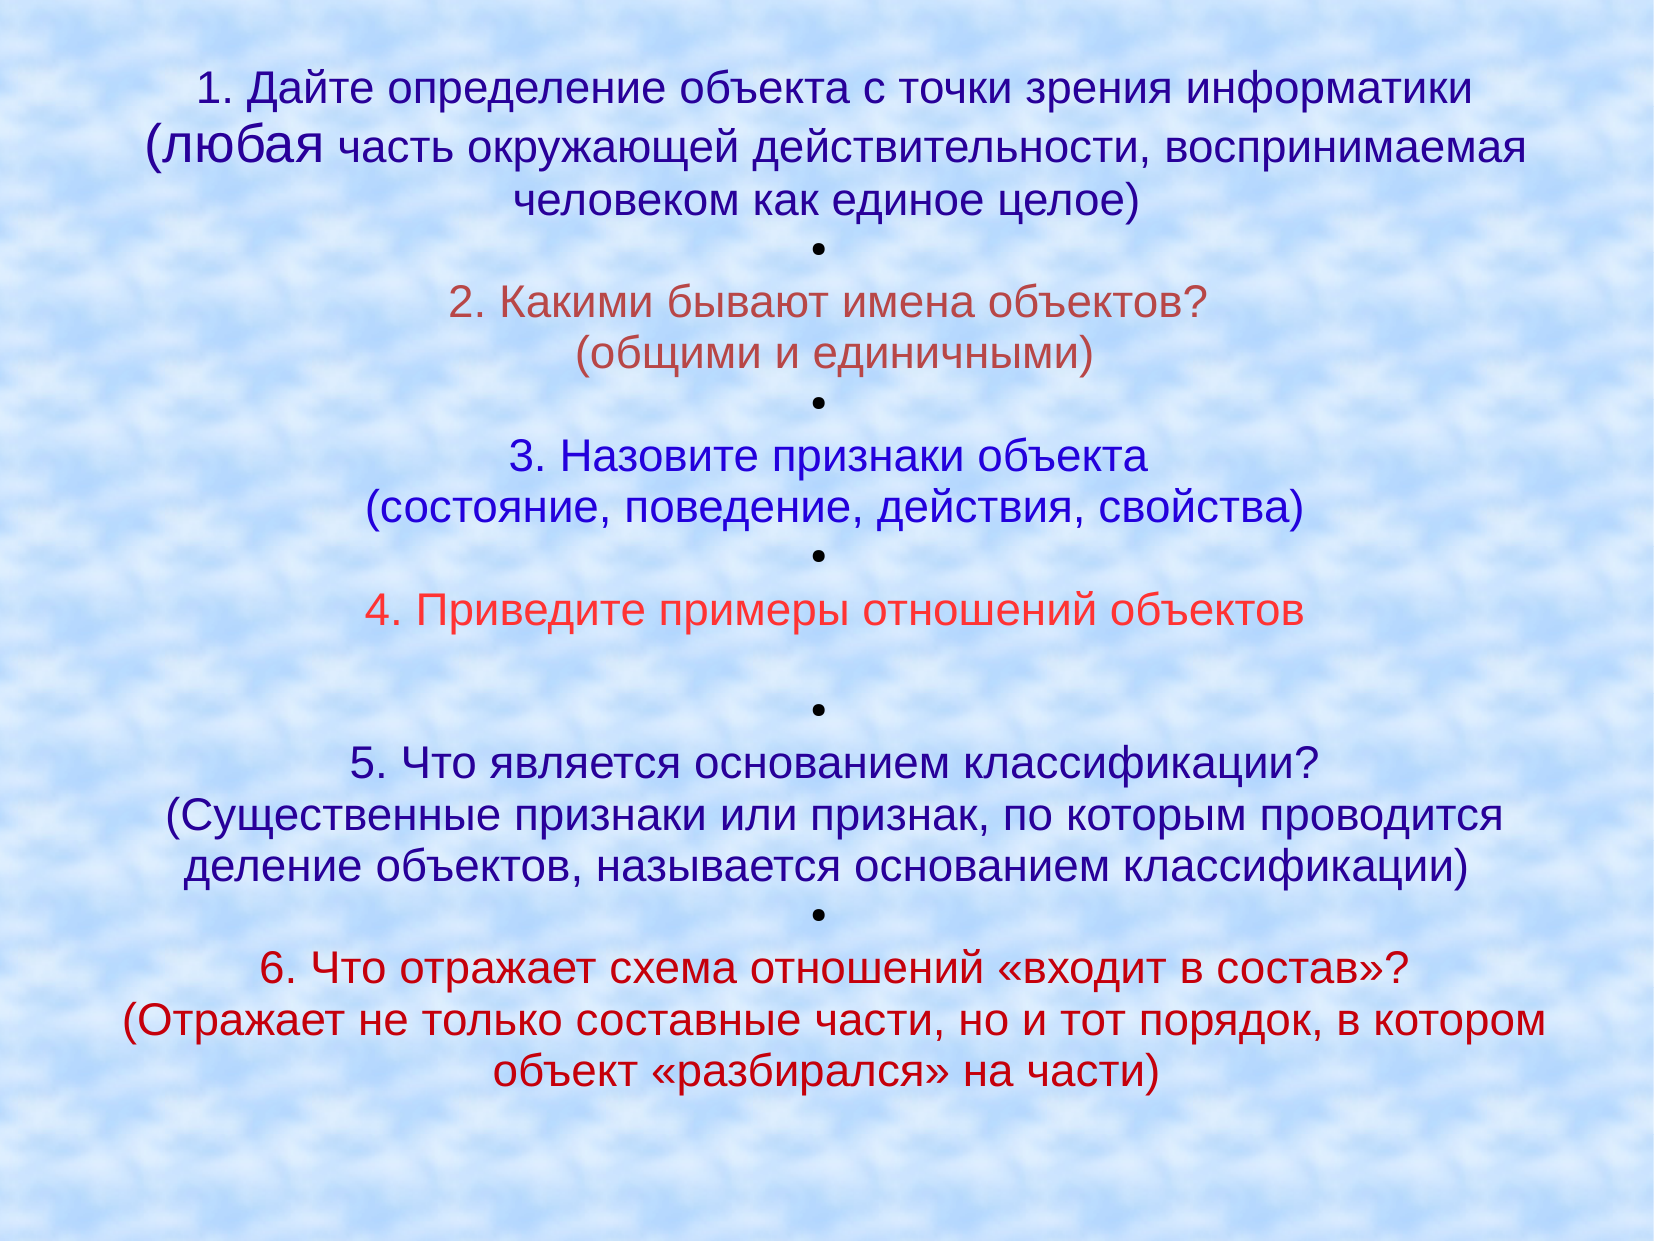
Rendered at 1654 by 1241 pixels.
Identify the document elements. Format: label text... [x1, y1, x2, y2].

subtitle 1. Дайте определение объекта с точки зрения информатики (любая часть окружающей действительности, воспринимаемая человеком как единое целое) 2. Какими бывают имена объектов? (общими и единичными) 3. Назовите признаки объекта (состояние, поведение, действия, свойства) 4. Приведите примеры отношений объектов 5. Что является основанием классификации? (Существенные признаки или признак, по которым проводится деление объектов, называется основанием классификации) 6. Что отражает схема отношений «входит в состав»? (Отражает не только составные части, но и тот порядок, в котором объект «разбирался» на части) [82, 49, 1571, 1109]
picture [0, 0, 1654, 1241]
